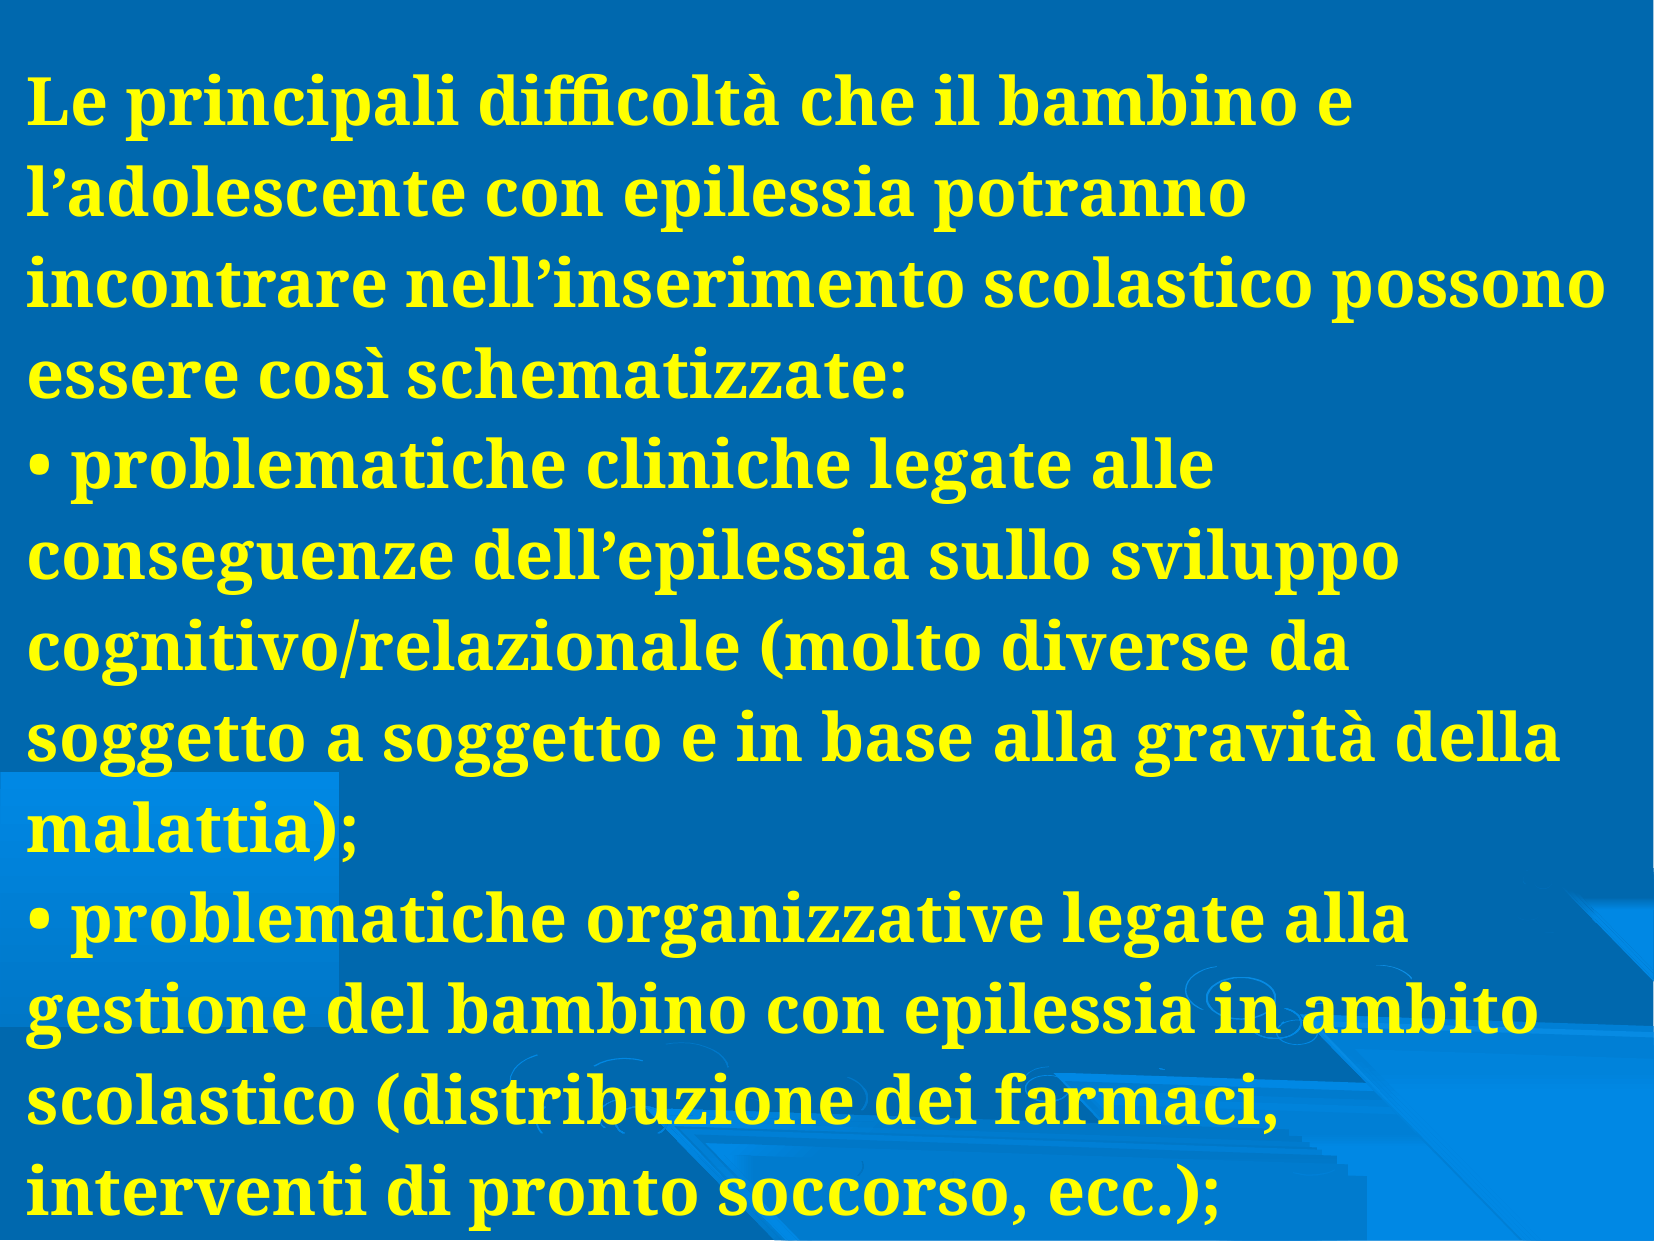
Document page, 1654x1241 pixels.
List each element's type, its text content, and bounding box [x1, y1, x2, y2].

text_box Le principali difficoltà che il bambino e l’adolescente con epilessia potranno incontrare nell’inserimento scolastico possono essere così schematizzate: • problematiche cliniche legate alle conseguenze dell’epilessia sullo sviluppo cognitivo/relazionale (molto diverse da soggetto a soggetto e in base alla gravità della malattia); • problematiche organizzative legate alla gestione del bambino con epilessia in ambito scolastico (distribuzione dei farmaci, interventi di pronto soccorso, ecc.); • problematiche socio-culturali legate allo stigma e alle possibili discriminazioni, dovute soprattutto alla scarsa conoscenza del problema, per quanto attiene alle interazioni con l’apprendimento e la vita di relazione. [11, 47, 1630, 1217]
